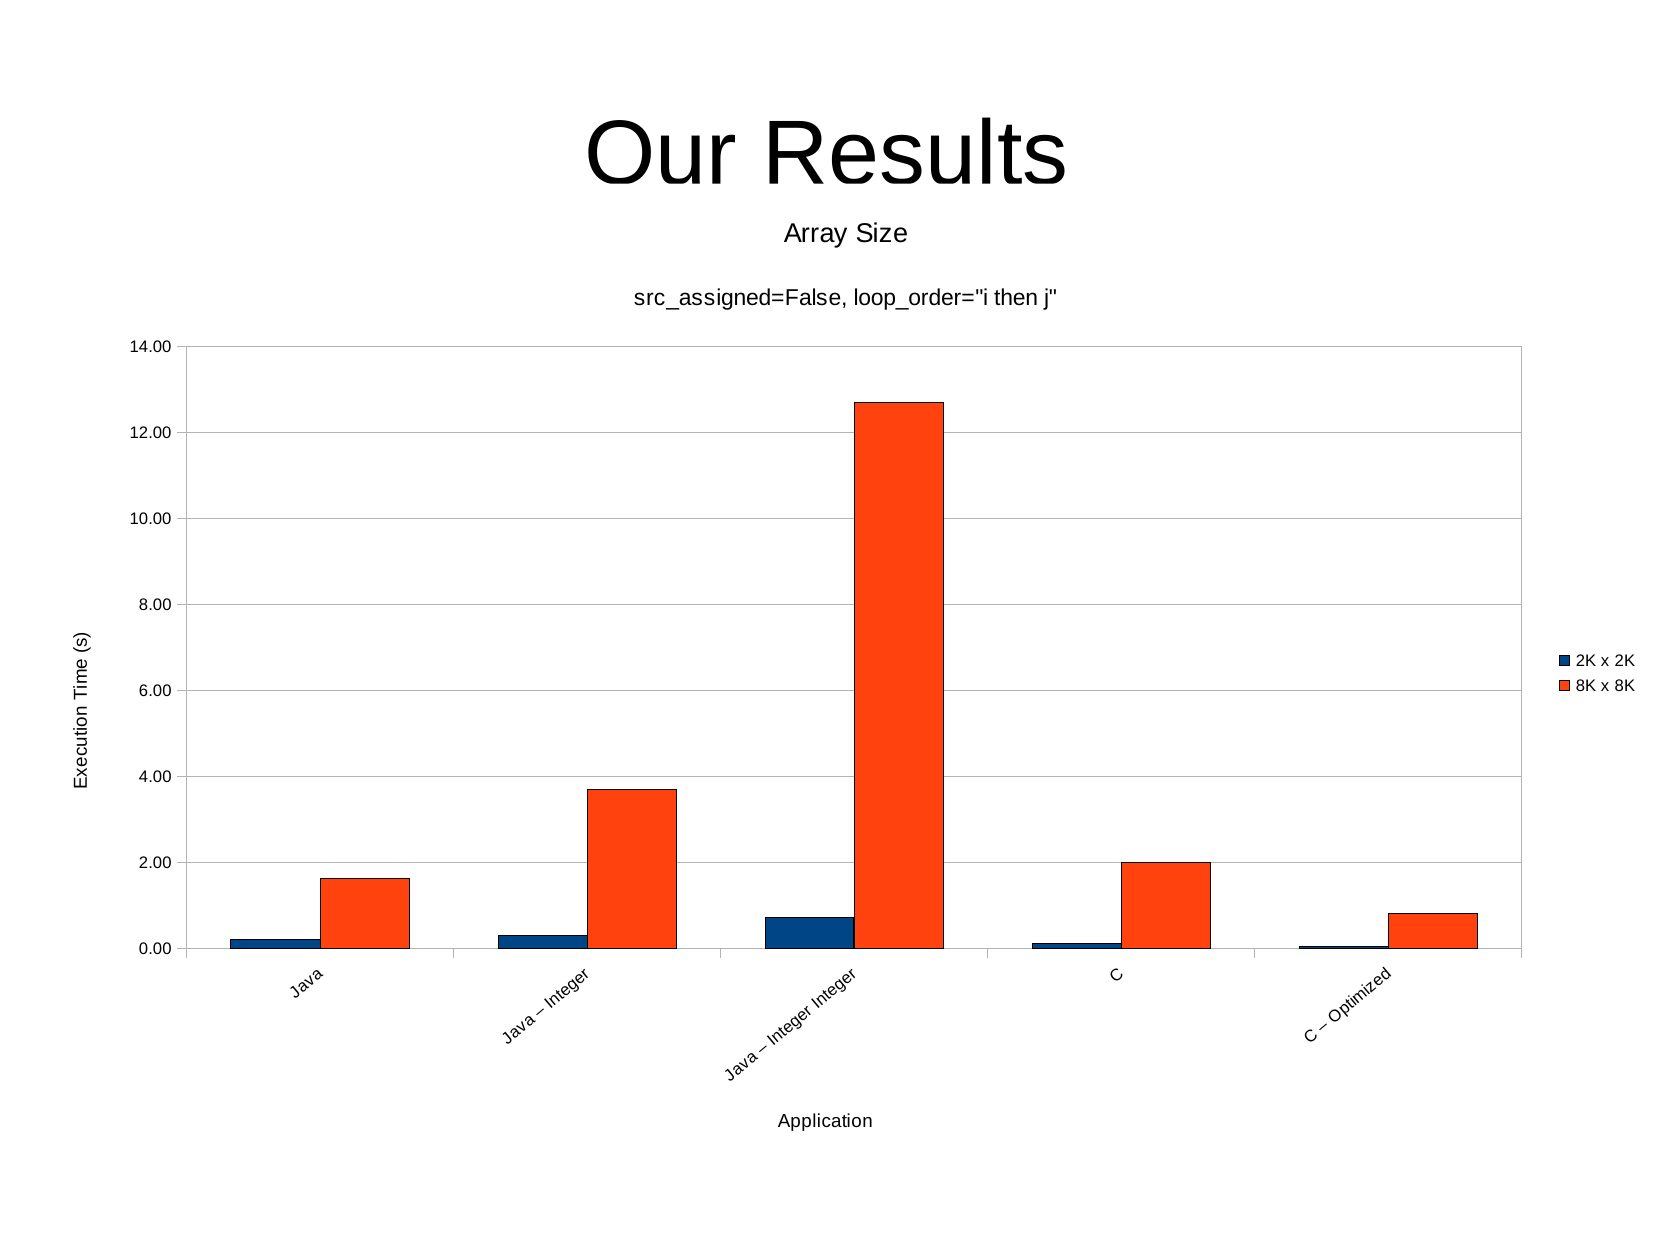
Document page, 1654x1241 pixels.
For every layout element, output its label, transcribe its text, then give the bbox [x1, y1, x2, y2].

title Our Results [82, 49, 1571, 183]
chart [37, 183, 1654, 1163]
